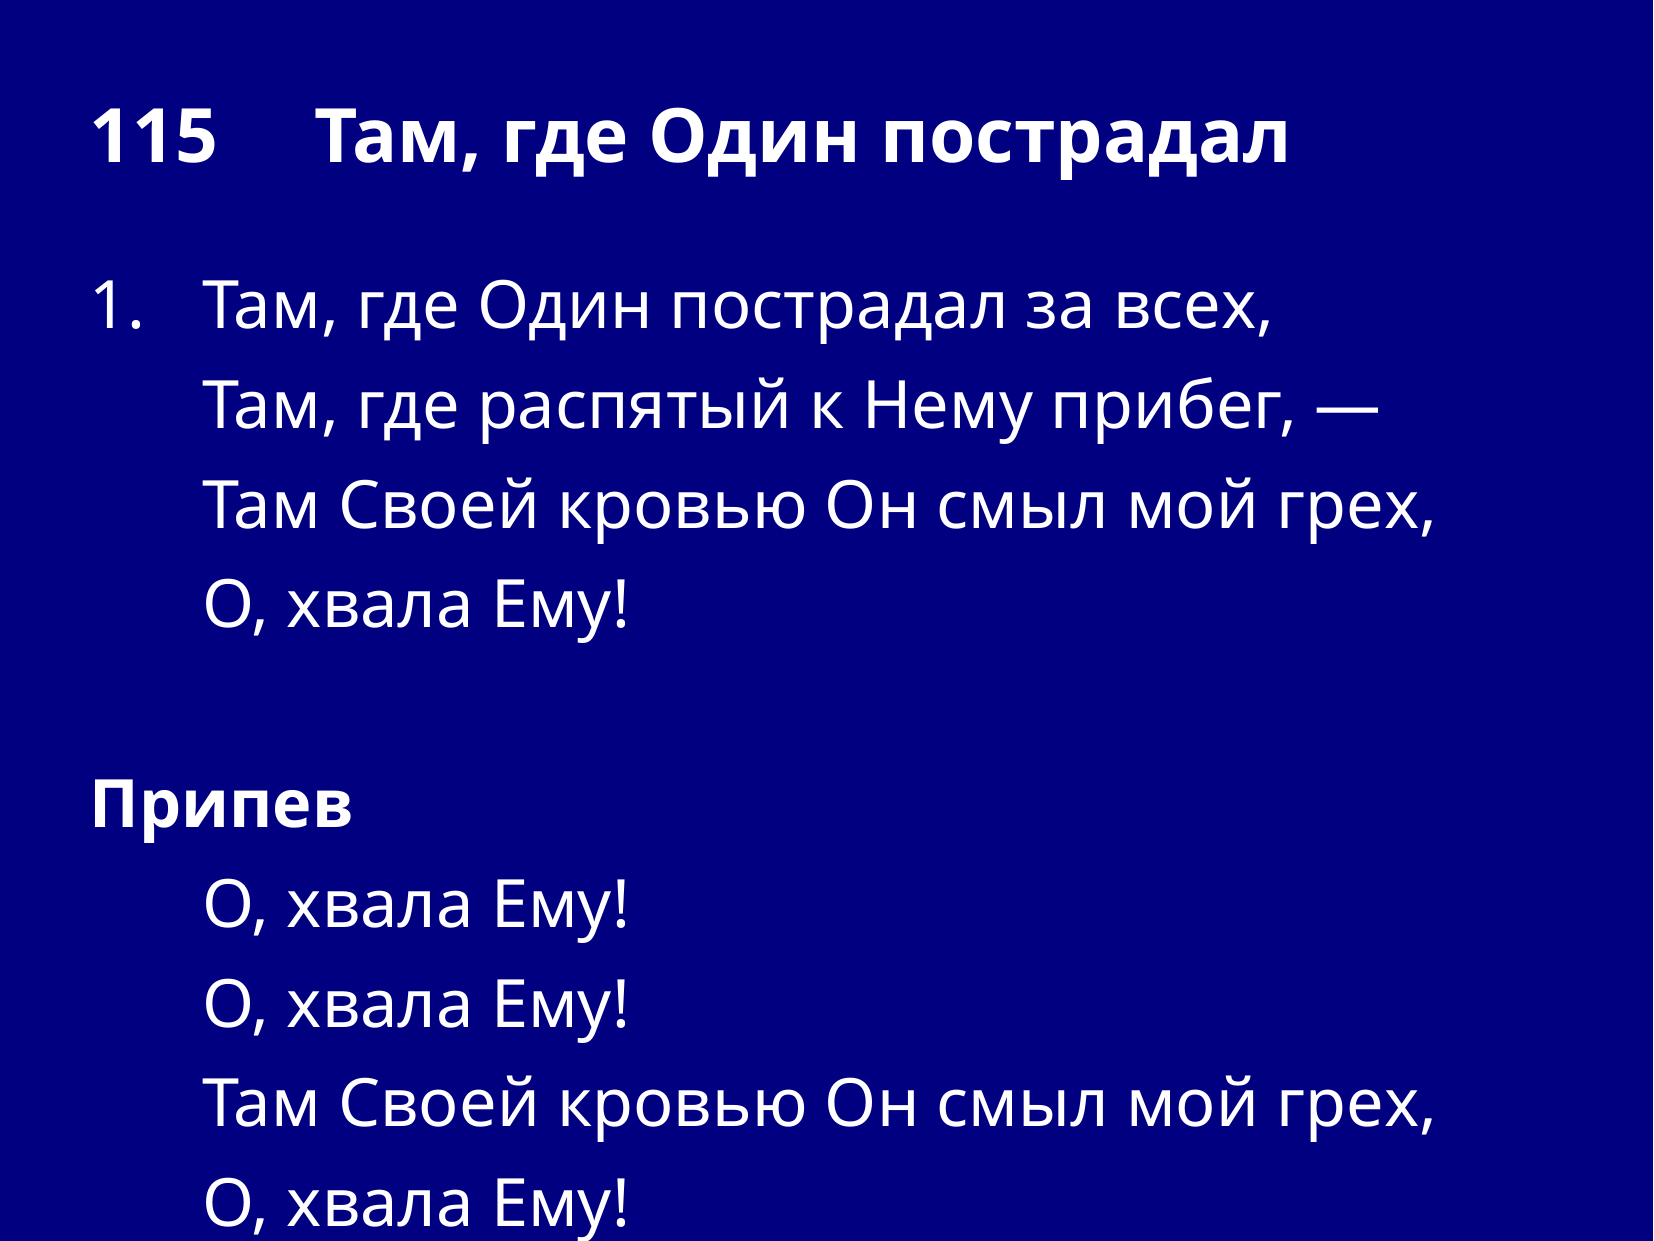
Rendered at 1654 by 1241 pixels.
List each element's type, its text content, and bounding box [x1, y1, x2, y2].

text_box 115 Там, где Один пострадал [75, 75, 1576, 188]
text_box 1. Там, где Один пострадал за всех, Там, где распятый к Нему прибег, — Там Своей кровью Он смыл мой грех, О, хвала Ему! Припев О, хвала Ему! О, хвала Ему! Там Своей кровью Он смыл мой грех, О, хвала Ему! [75, 188, 1576, 1163]
